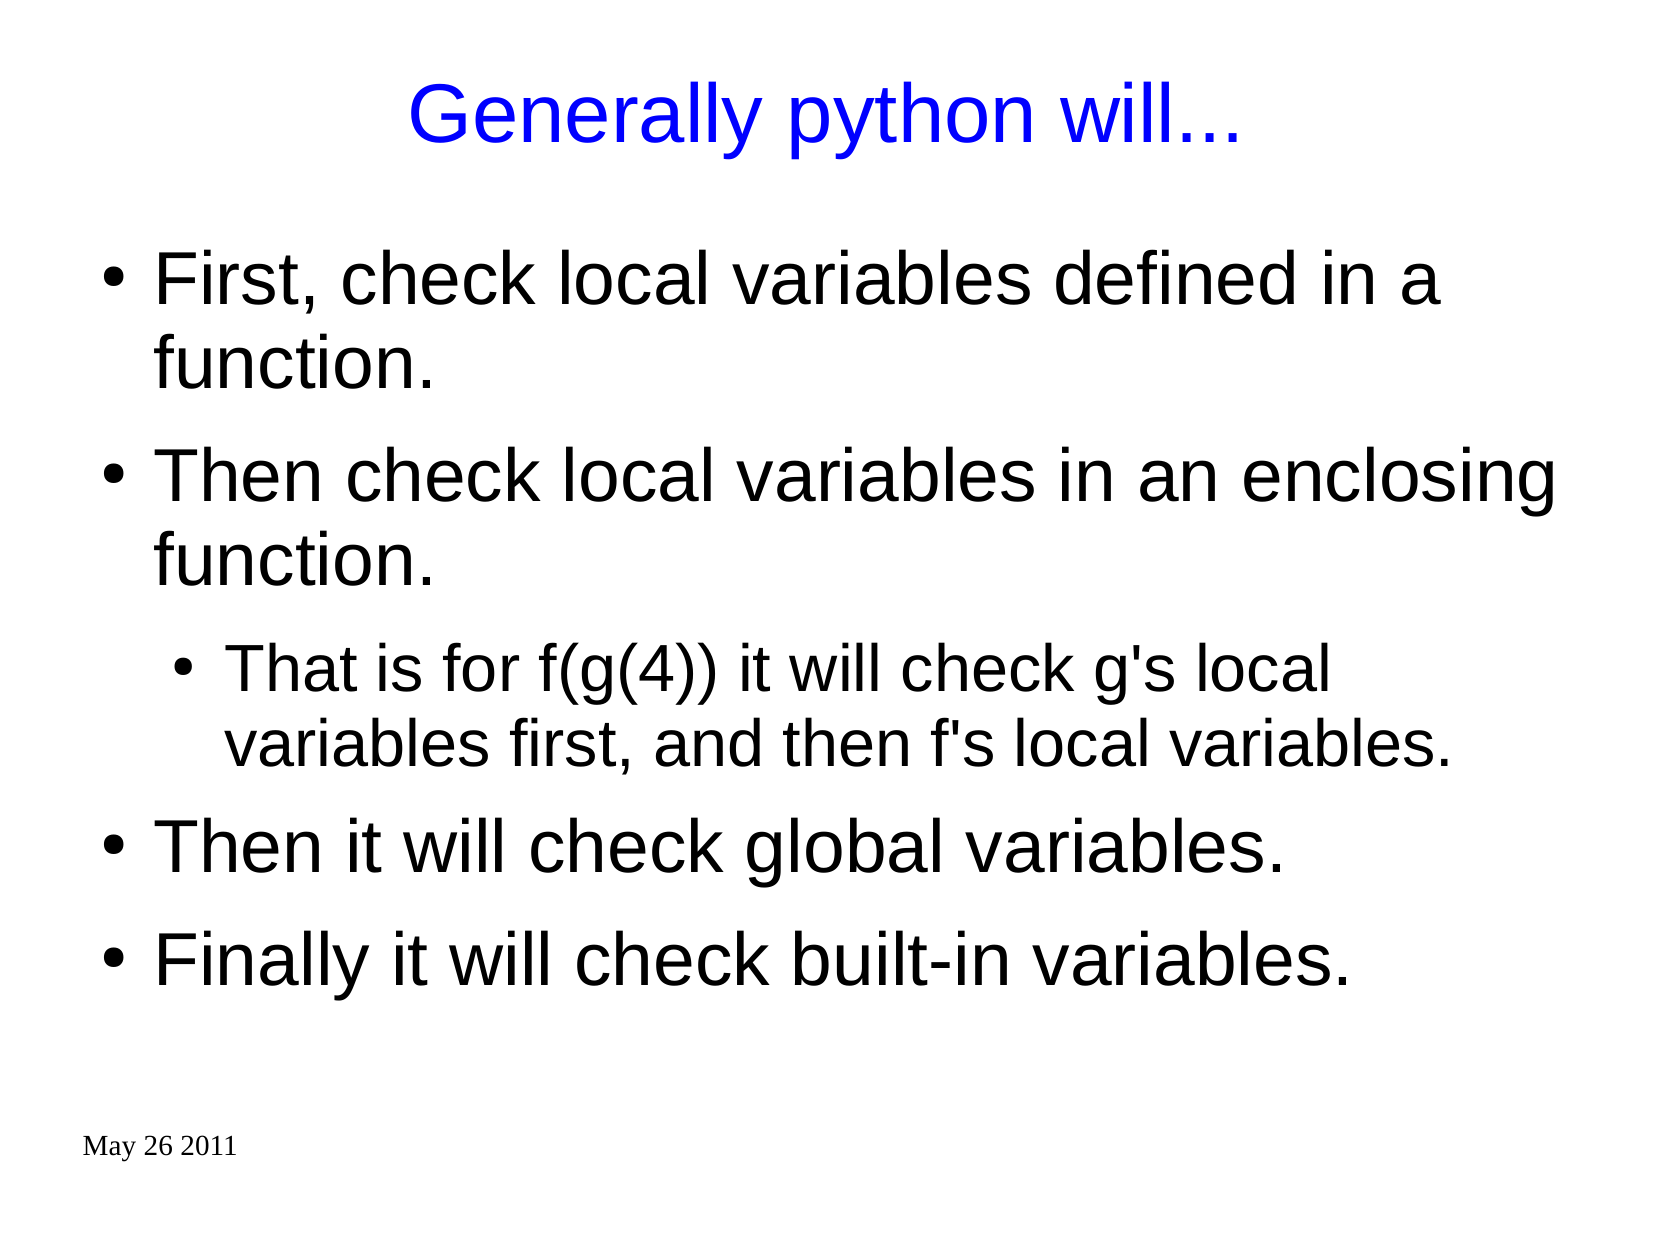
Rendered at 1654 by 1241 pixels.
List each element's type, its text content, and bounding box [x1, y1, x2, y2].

list First, check local variables defined in a function. Then check local variables in an enclosing function. That is for f(g(4)) it will check g's local variables first, and then f's local variables. Then it will check global variables. Finally it will check built-in variables. [82, 236, 1571, 1109]
title Generally python will... [82, 49, 1571, 178]
